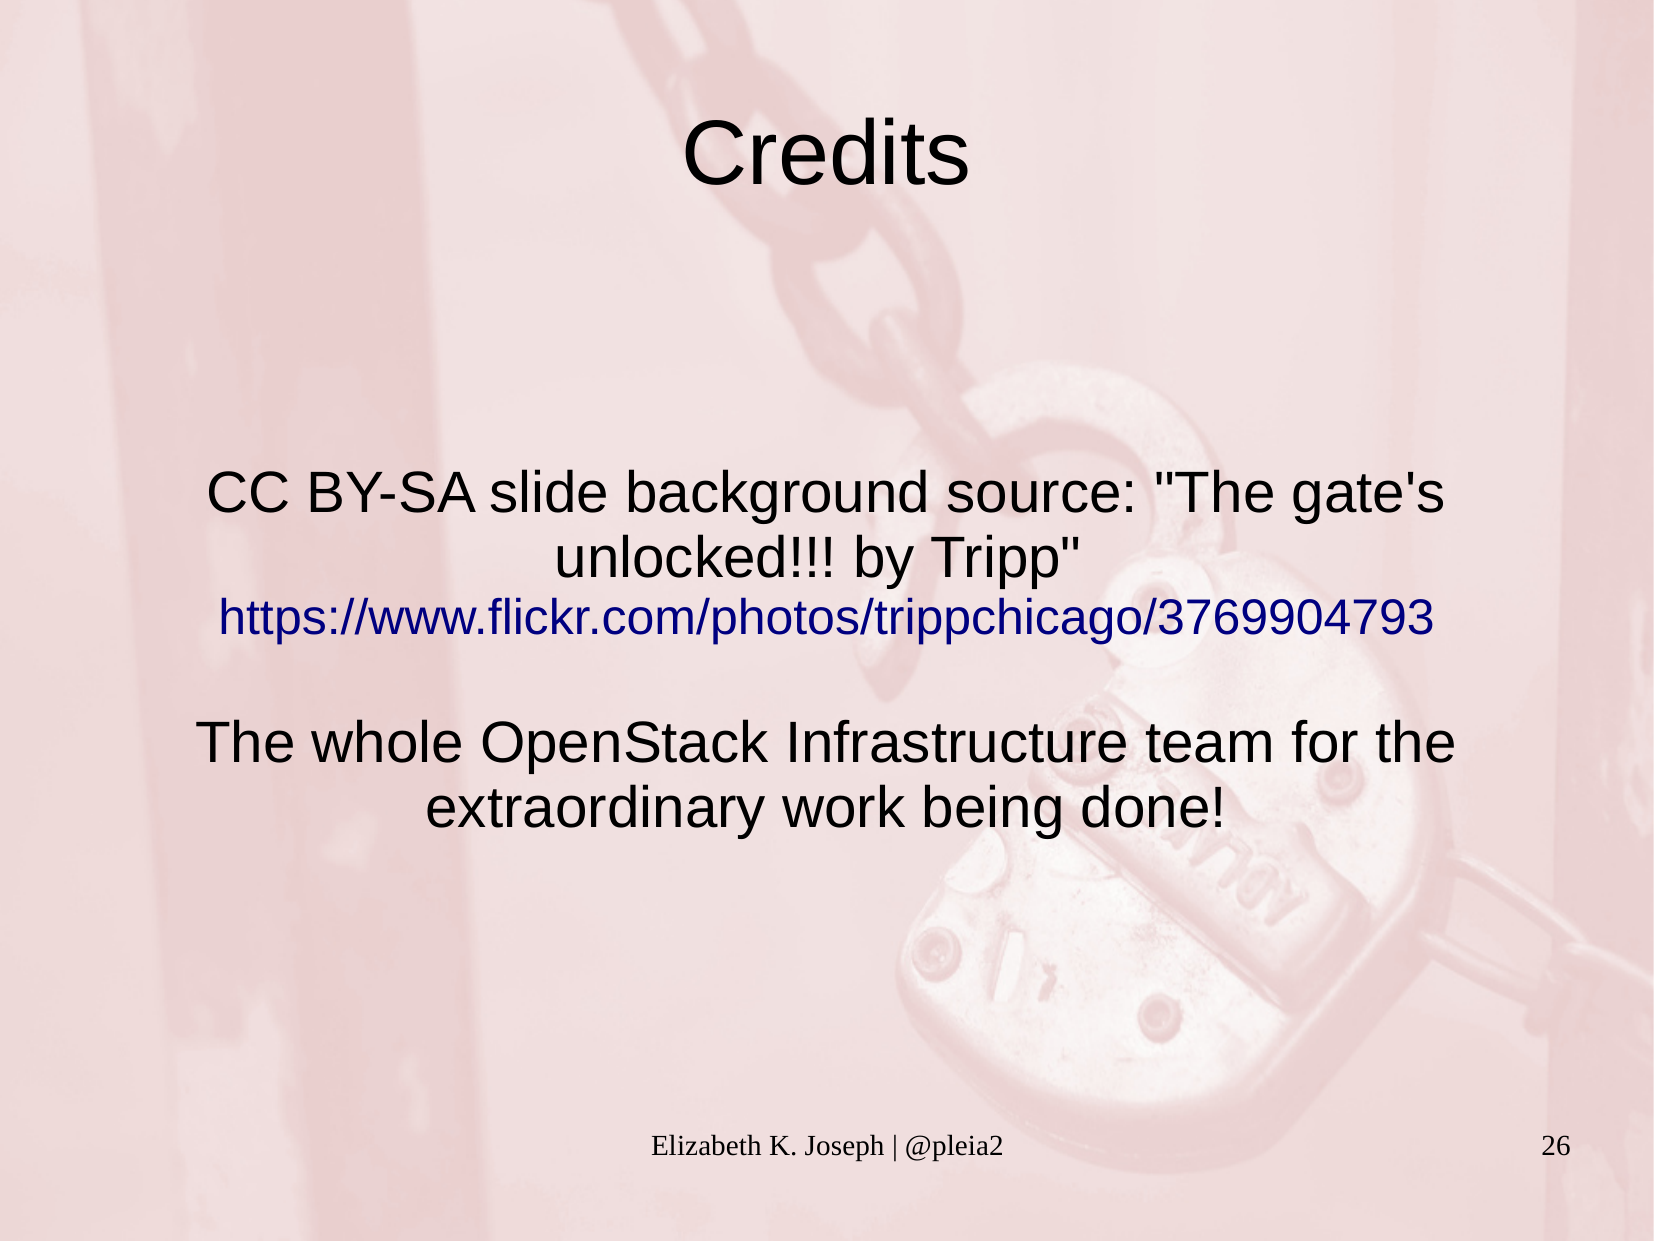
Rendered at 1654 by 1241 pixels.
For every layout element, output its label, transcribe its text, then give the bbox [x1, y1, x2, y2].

subtitle CC BY-SA slide background source: "The gate's unlocked!!! by Tripp" https://www.flickr.com/photos/trippchicago/3769904793 The whole OpenStack Infrastructure team for the extraordinary work being done! [82, 290, 1571, 1010]
title Credits [82, 49, 1571, 257]
picture [0, 0, 1654, 1241]
